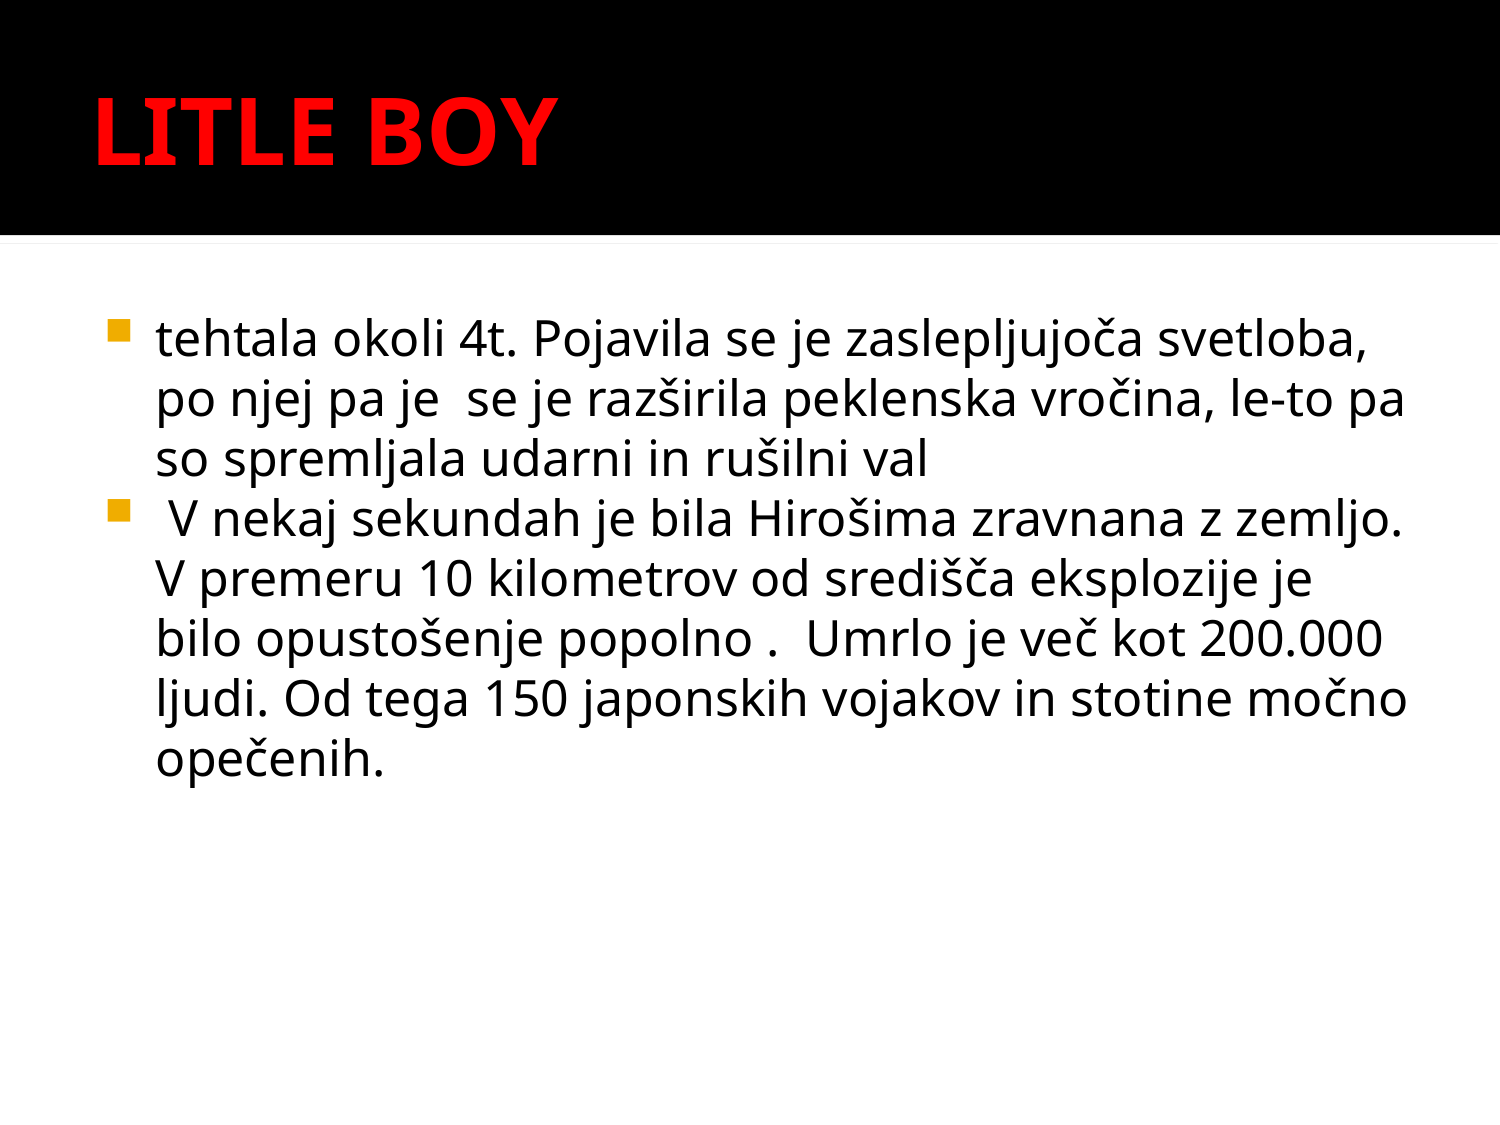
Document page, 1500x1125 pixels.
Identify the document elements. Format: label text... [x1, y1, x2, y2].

list tehtala okoli 4t. Pojavila se je zaslepljujoča svetloba, po njej pa je se je razširila peklenska vročina, le-to pa so spremljala udarni in rušilni val V nekaj sekundah je bila Hirošima zravnana z zemljo. V premeru 10 kilometrov od središča eksplozije je bilo opustošenje popolno . Umrlo je več kot 200.000 ljudi. Od tega 150 japonskih vojakov in stotine močno opečenih. [75, 291, 1425, 1050]
title LITLE BOY [75, 25, 1425, 231]
